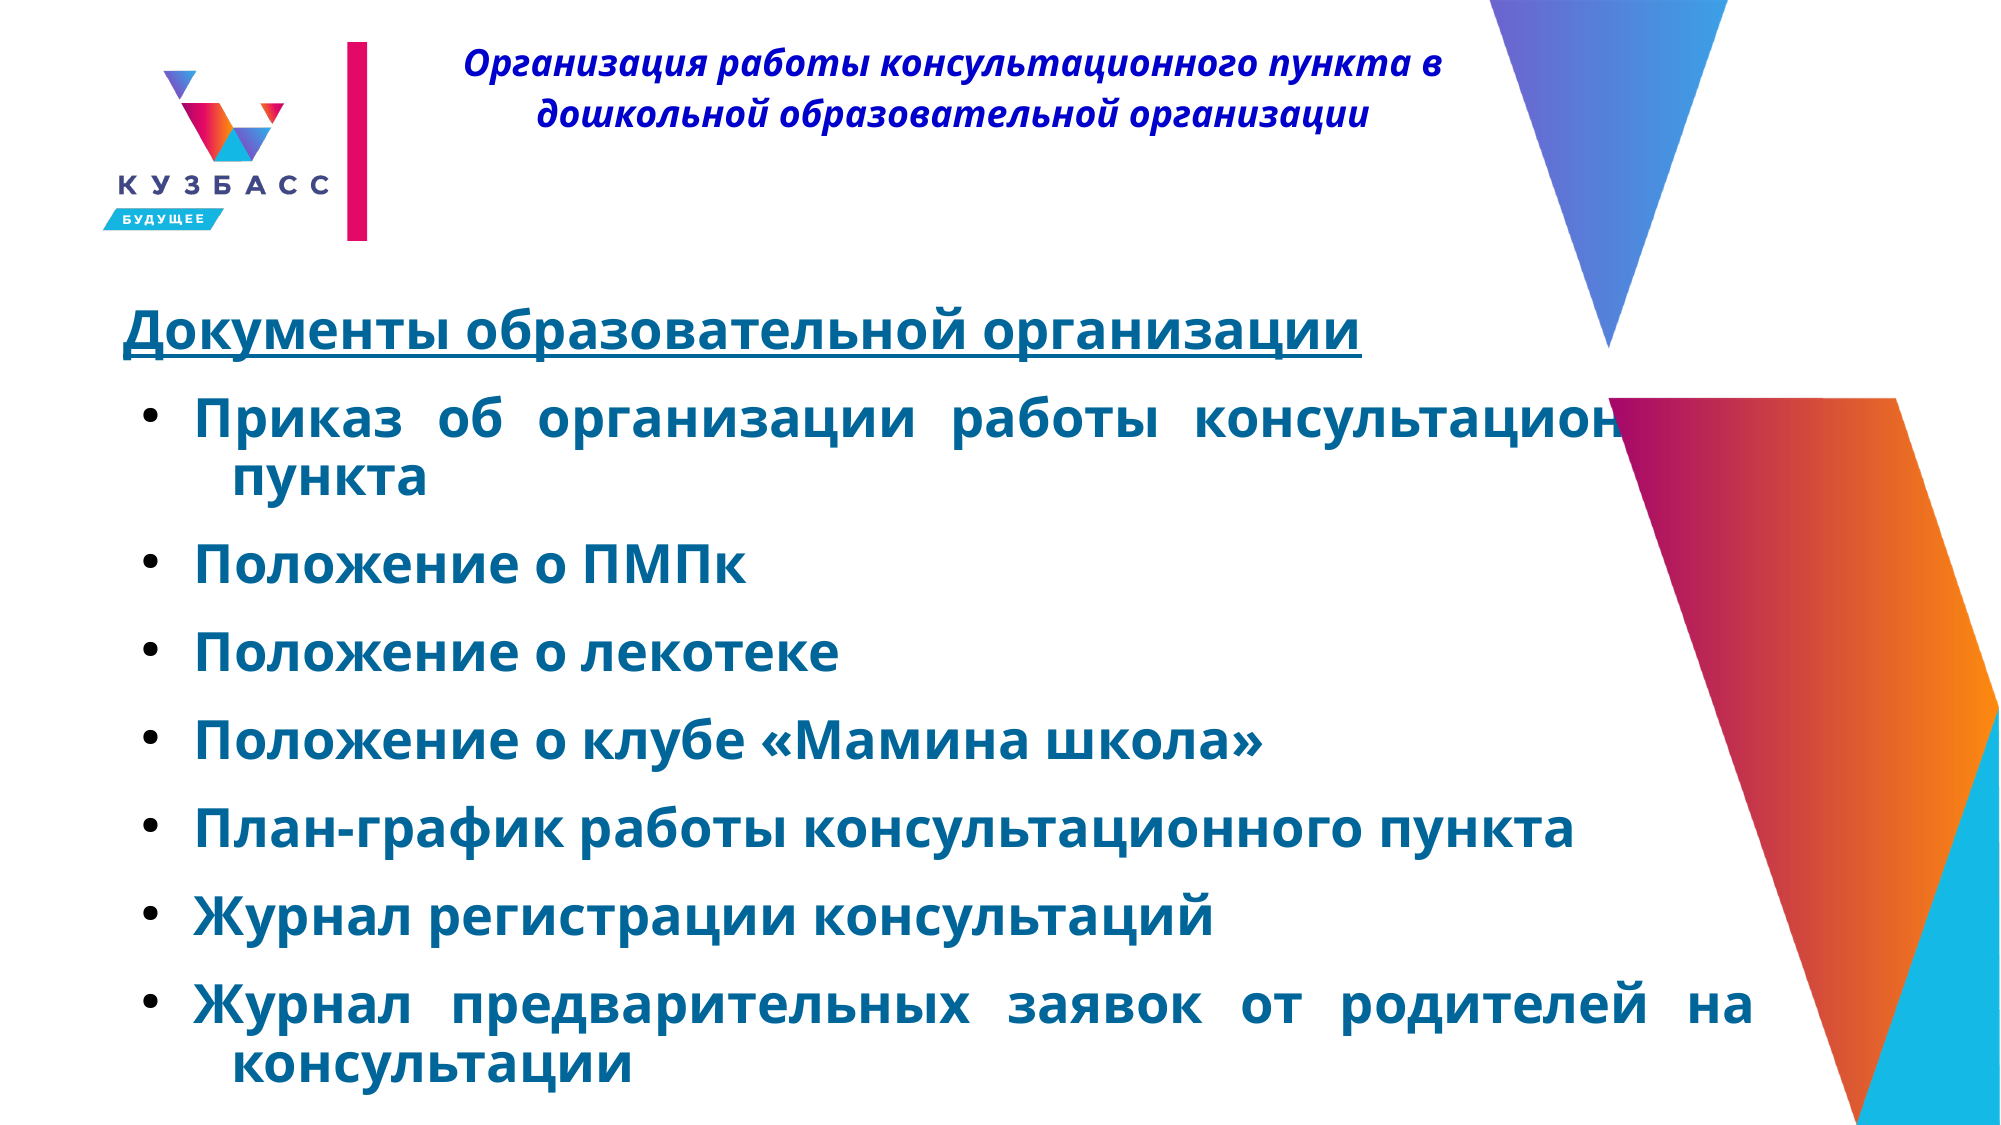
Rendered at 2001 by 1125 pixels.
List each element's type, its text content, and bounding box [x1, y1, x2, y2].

picture [90, 37, 348, 246]
text_box [348, 42, 368, 241]
list Документы образовательной организации Приказ об организации работы консультационного пункта Положение о ПМПк Положение о лекотеке Положение о клубе «Мамина школа» План-график работы консультационного пункта Журнал регистрации консультаций Журнал предварительных заявок от родителей на консультации Положение об оплате и стимулировании труда работников. [70, 295, 1489, 1075]
picture [1489, 0, 2000, 1125]
text_box Организация работы консультационного пункта в дошкольной образовательной организации [377, 28, 1529, 194]
